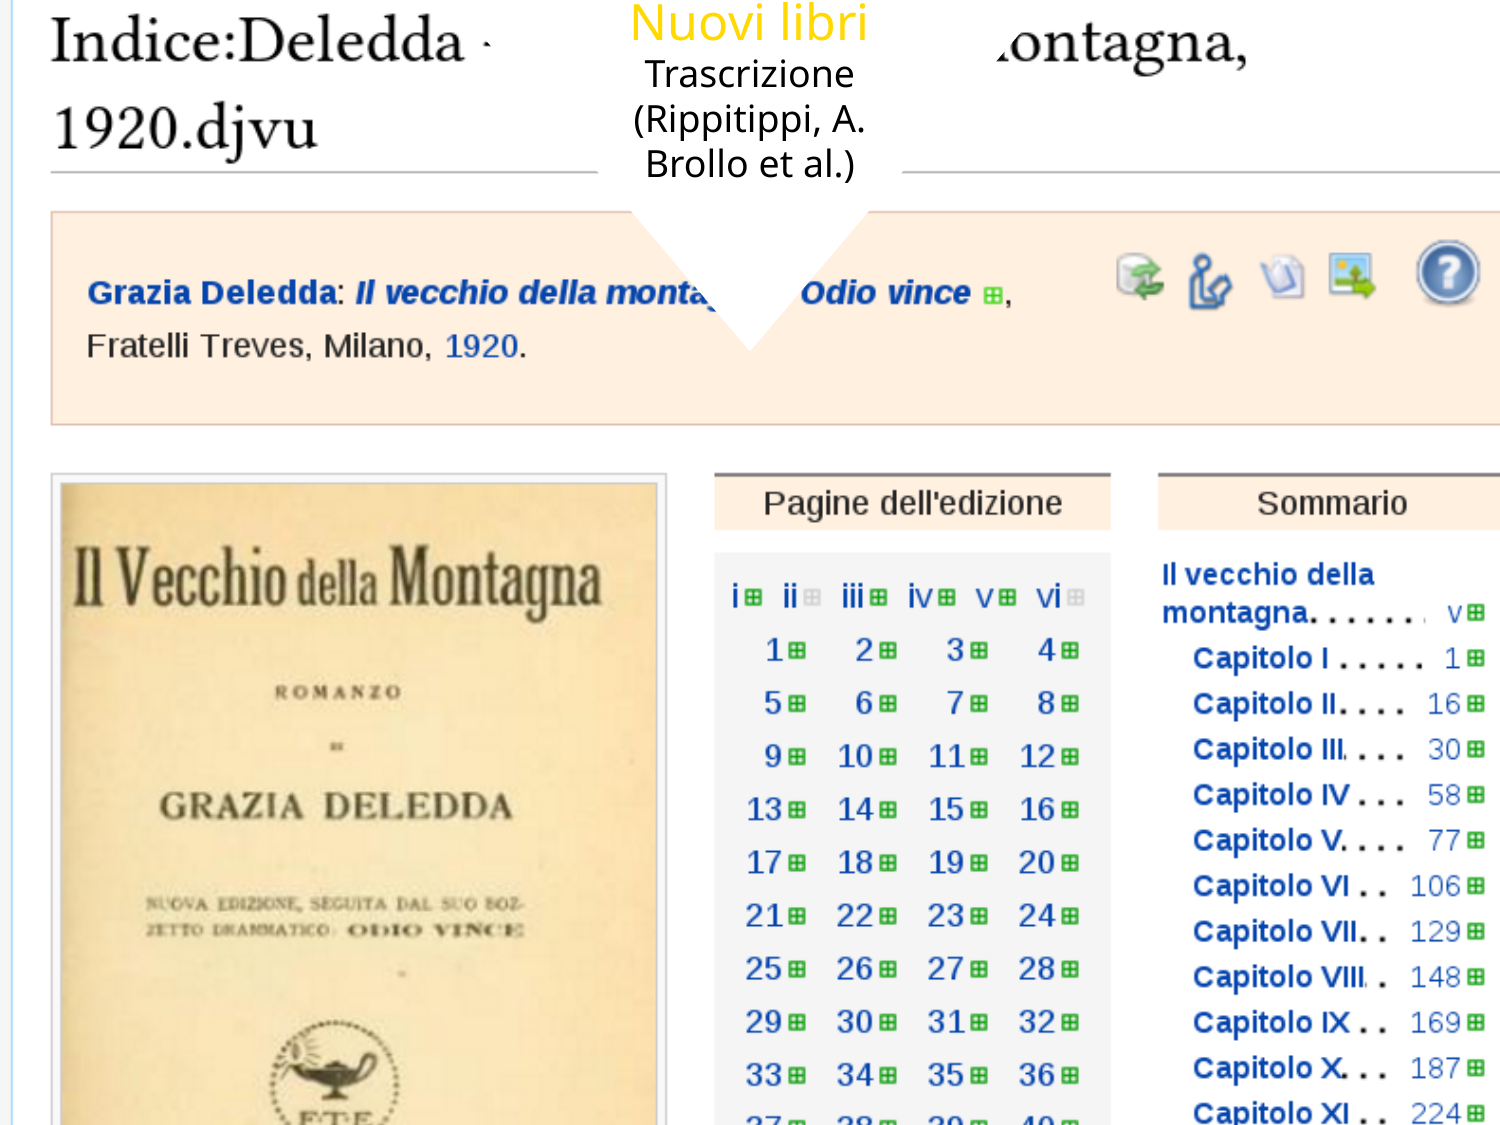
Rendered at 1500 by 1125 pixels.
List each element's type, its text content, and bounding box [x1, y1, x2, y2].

picture [0, 0, 1500, 1125]
text_box Nuovi libri Trascrizione (Rippitippi, A. Brollo et al.) [451, 0, 1049, 352]
